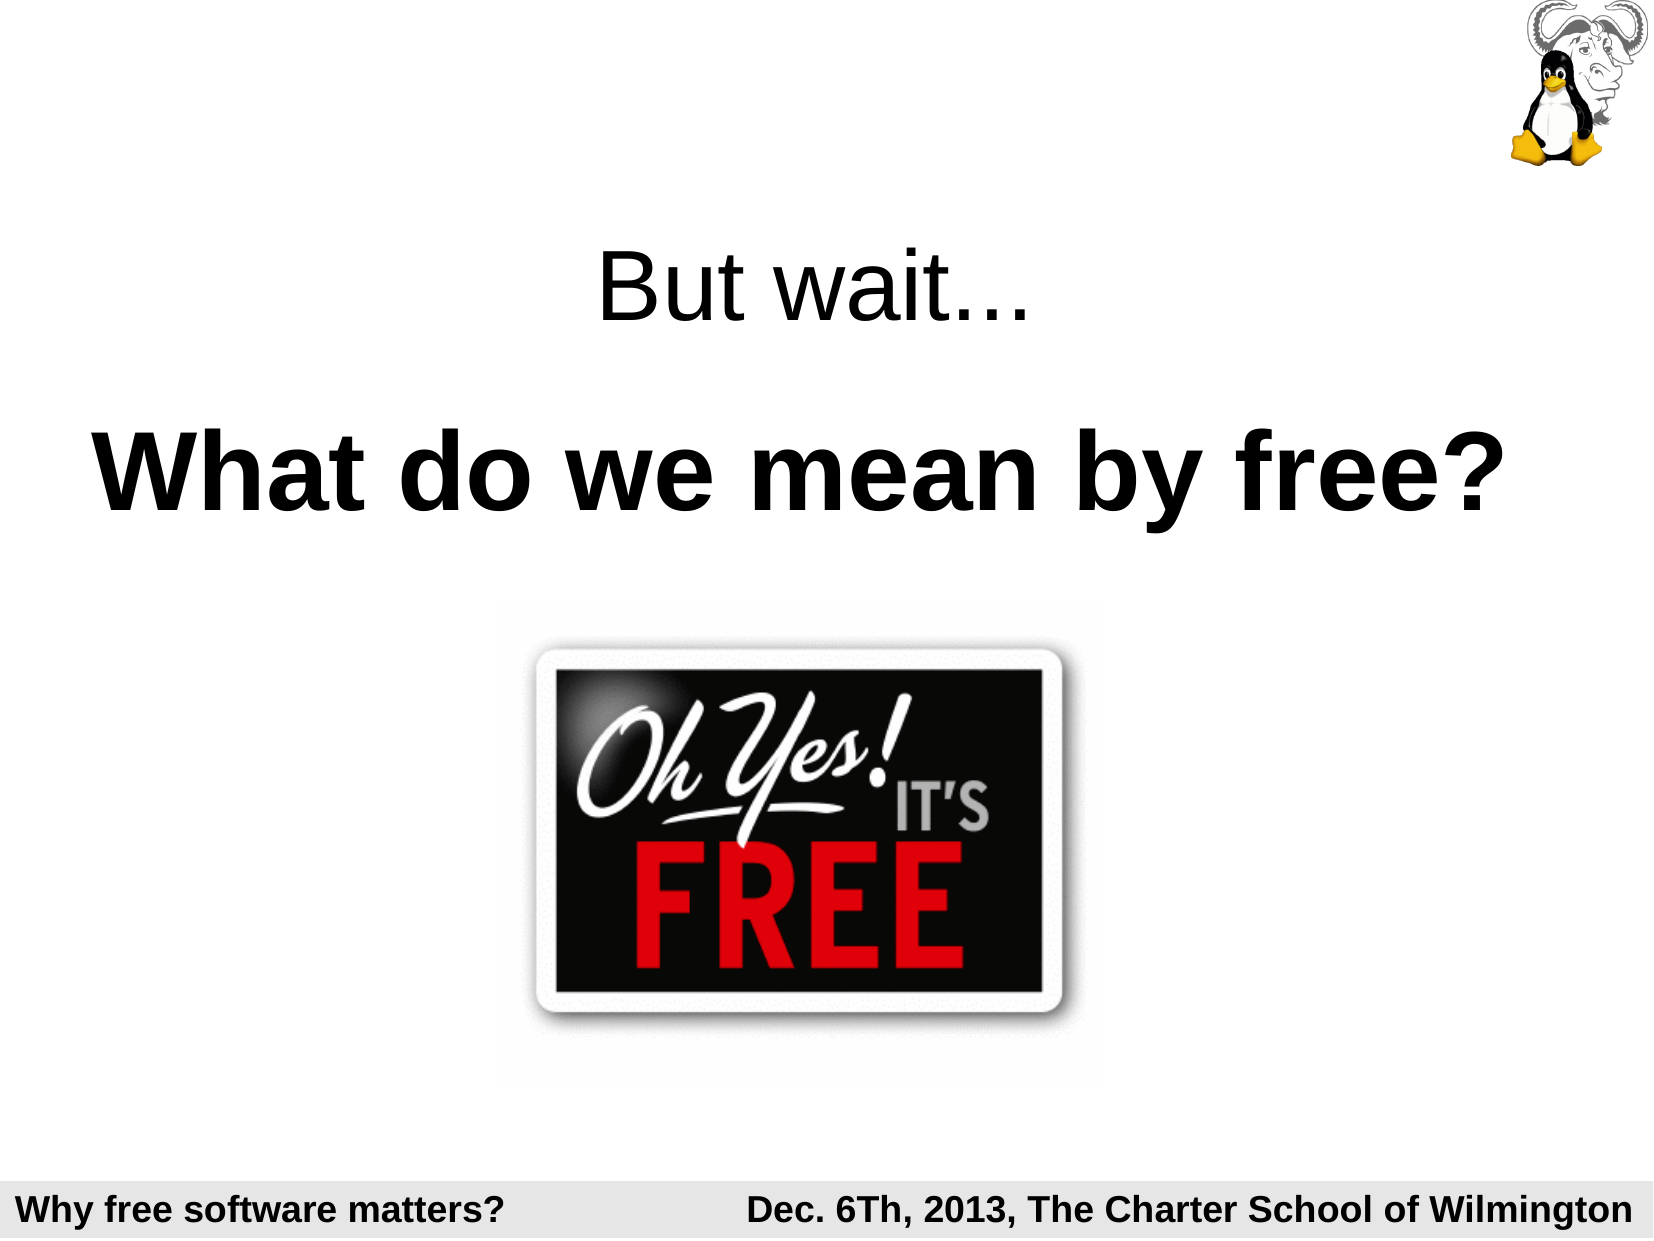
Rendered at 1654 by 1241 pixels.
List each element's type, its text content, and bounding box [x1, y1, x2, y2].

text_box What do we mean by free? [76, 401, 1577, 544]
text_box Why free software matters? Dec. 6Th, 2013, The Charter School of Wilmington [0, 1181, 1654, 1238]
picture [1511, 0, 1648, 166]
picture [496, 602, 1103, 1086]
title But wait... [70, 182, 1560, 390]
